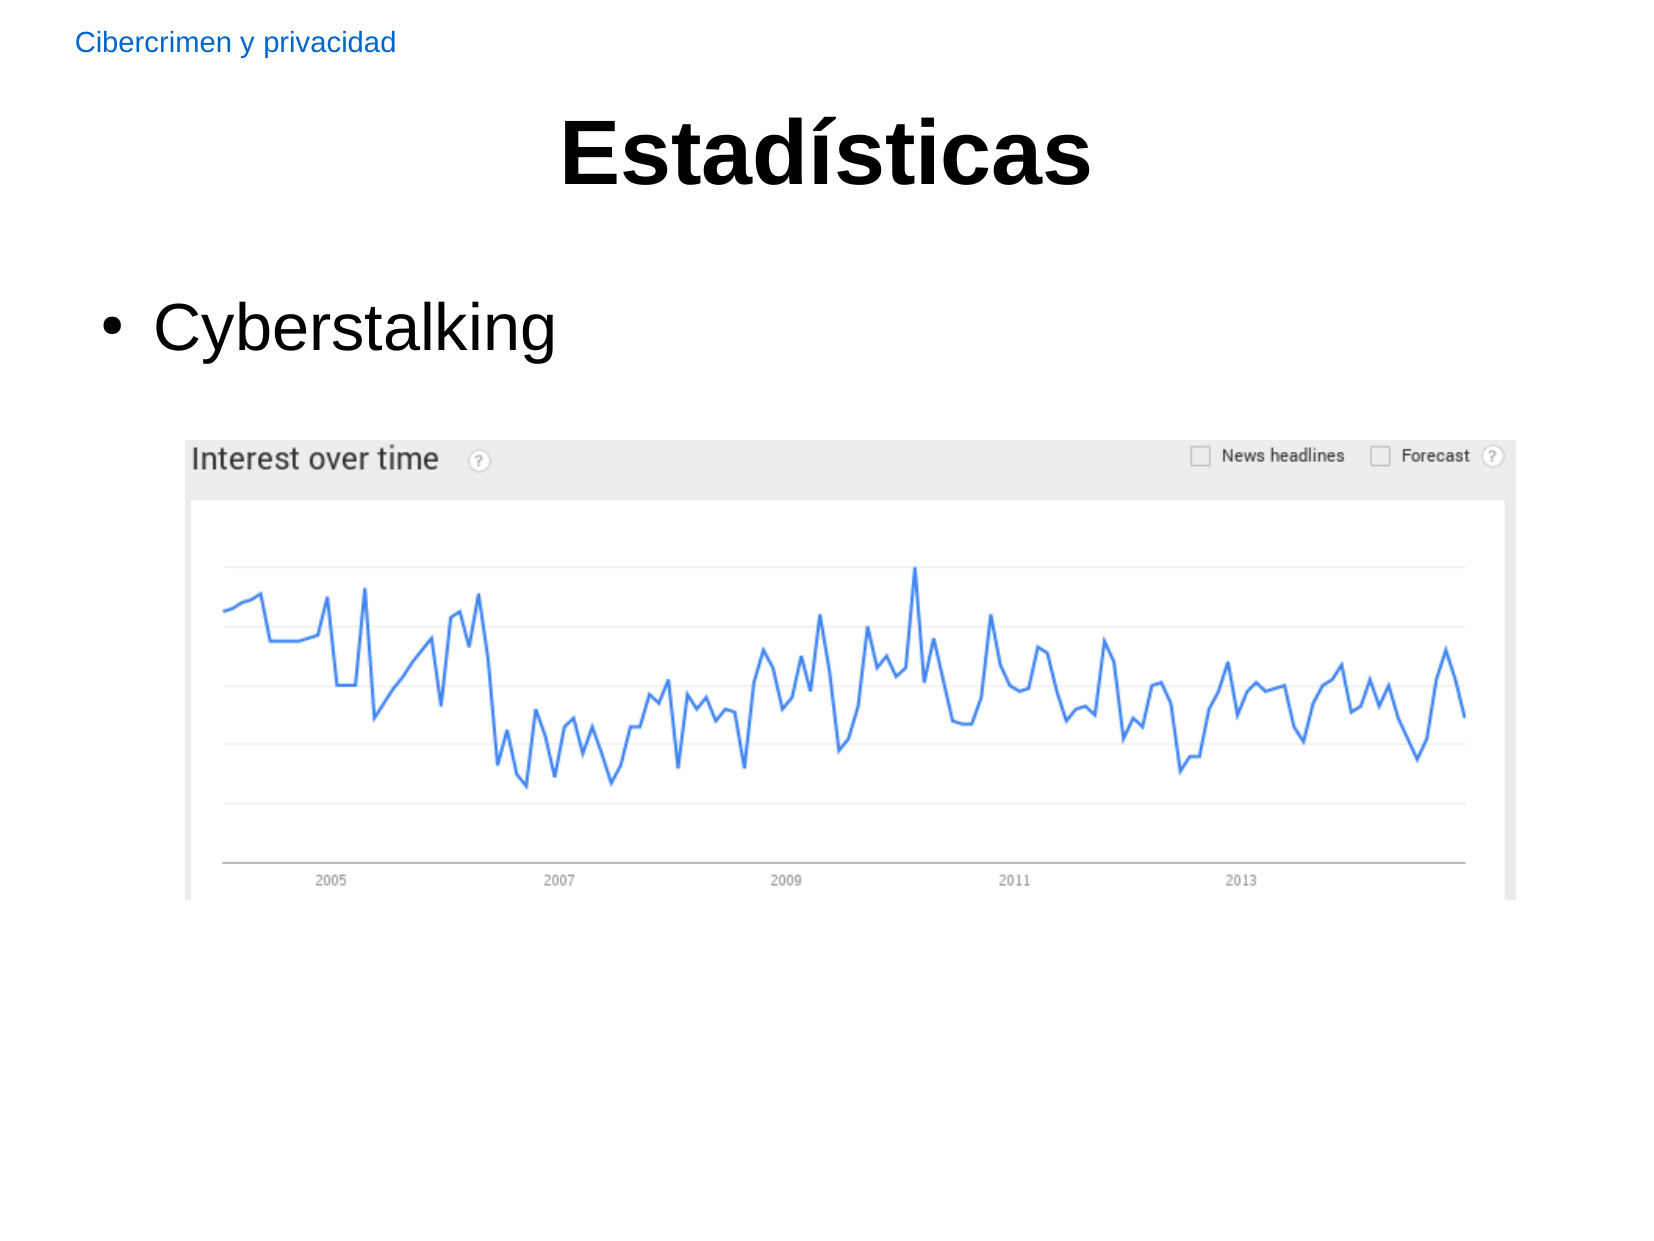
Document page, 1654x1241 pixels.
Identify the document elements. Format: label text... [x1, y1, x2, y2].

picture [185, 440, 1516, 901]
text_box Cibercrimen y privacidad [60, 18, 451, 66]
list Cyberstalking [82, 290, 1571, 1010]
title Estadísticas [82, 49, 1571, 257]
